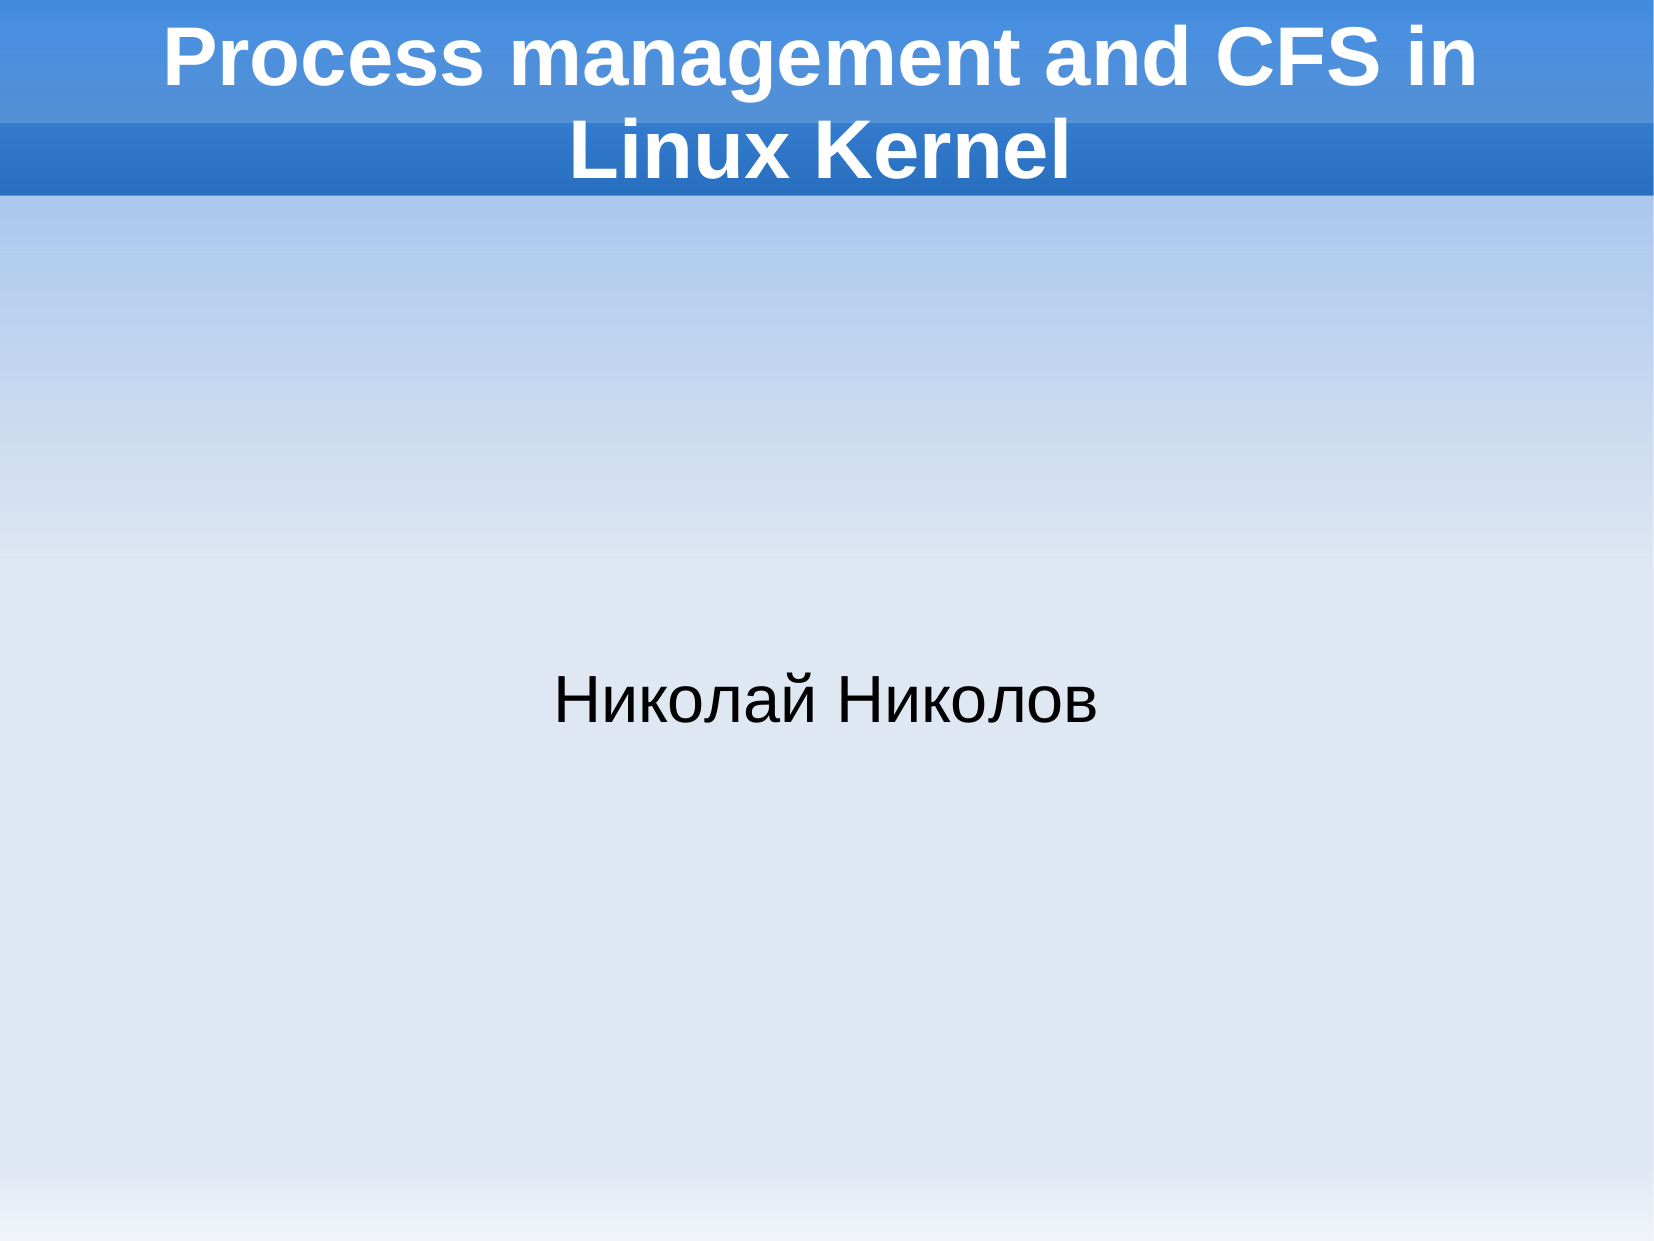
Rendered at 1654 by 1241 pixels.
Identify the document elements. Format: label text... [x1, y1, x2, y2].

title Process management and CFS in Linux Kernel [76, 0, 1565, 208]
subtitle Николай Николов [82, 297, 1571, 1102]
picture [0, 0, 1654, 1241]
